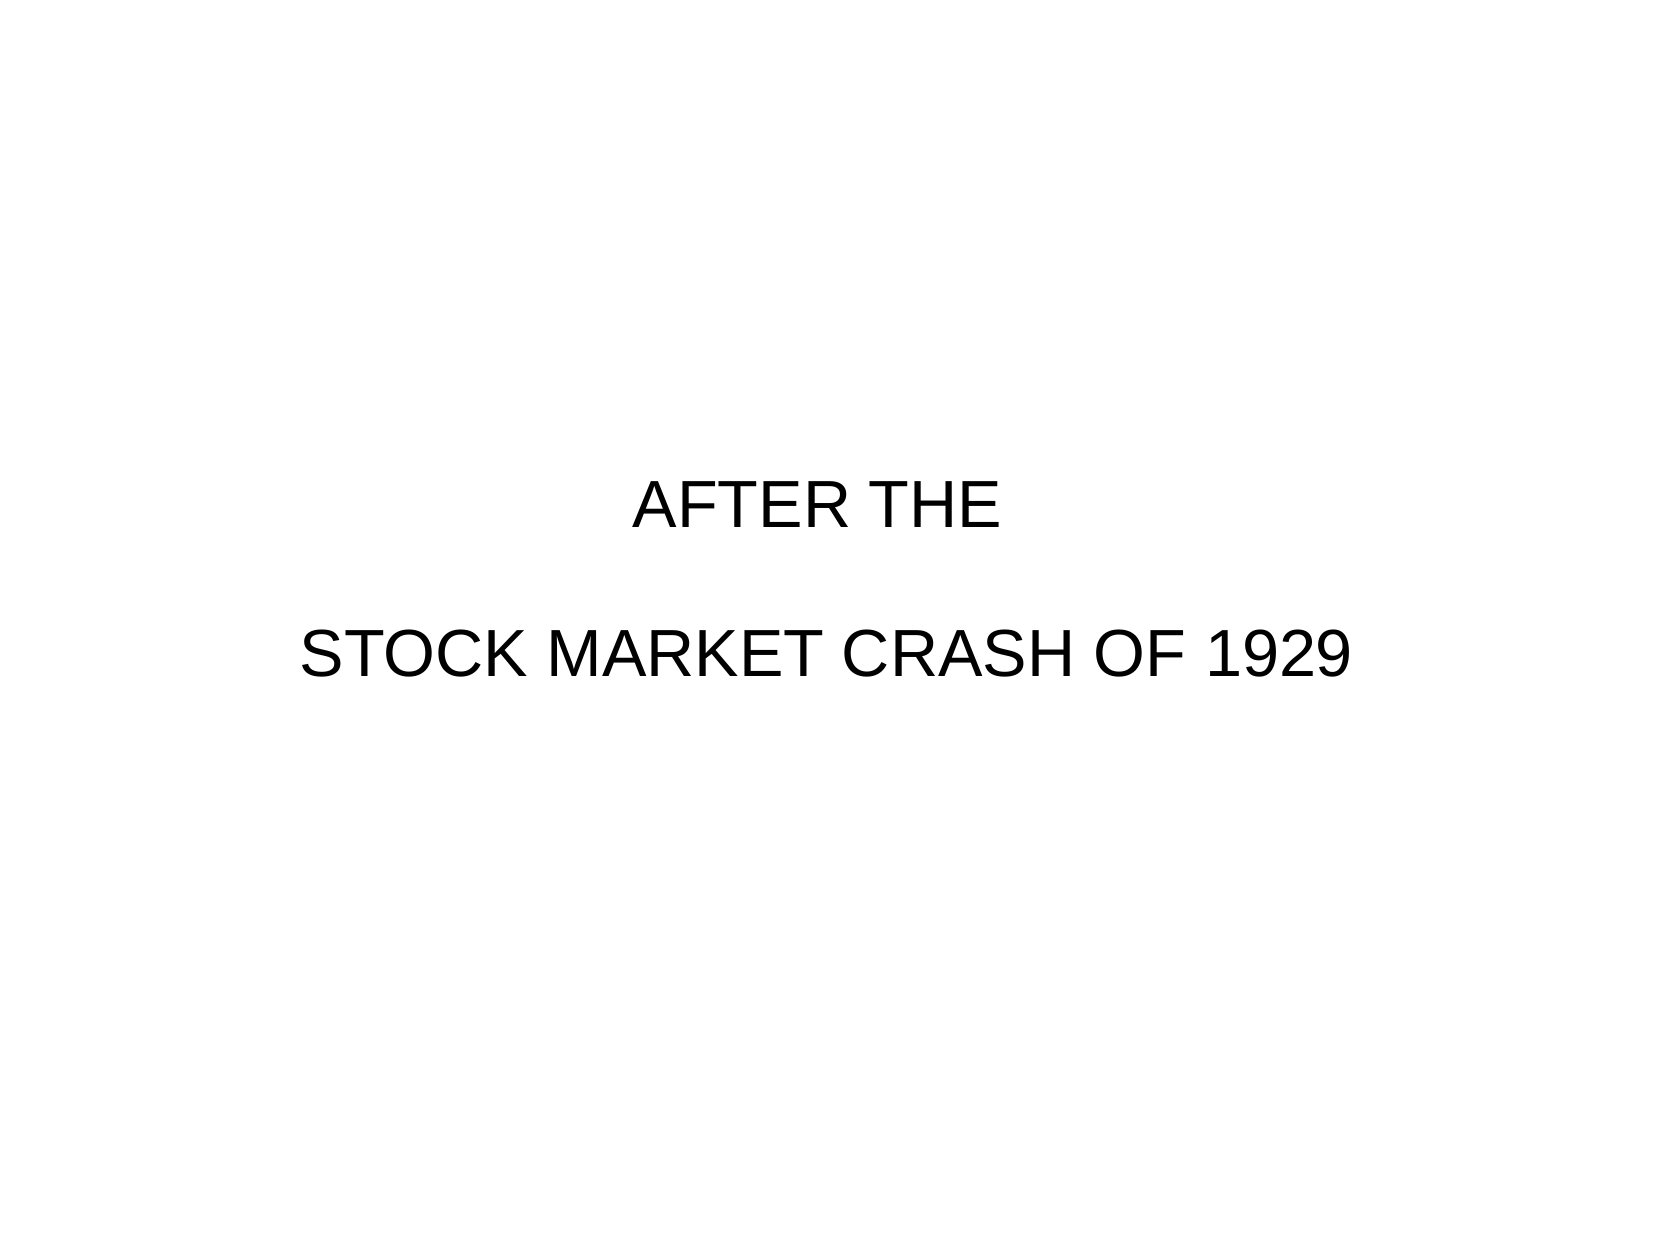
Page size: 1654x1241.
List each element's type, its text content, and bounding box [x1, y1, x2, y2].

subtitle AFTER THE STOCK MARKET CRASH OF 1929 [82, 49, 1571, 1109]
